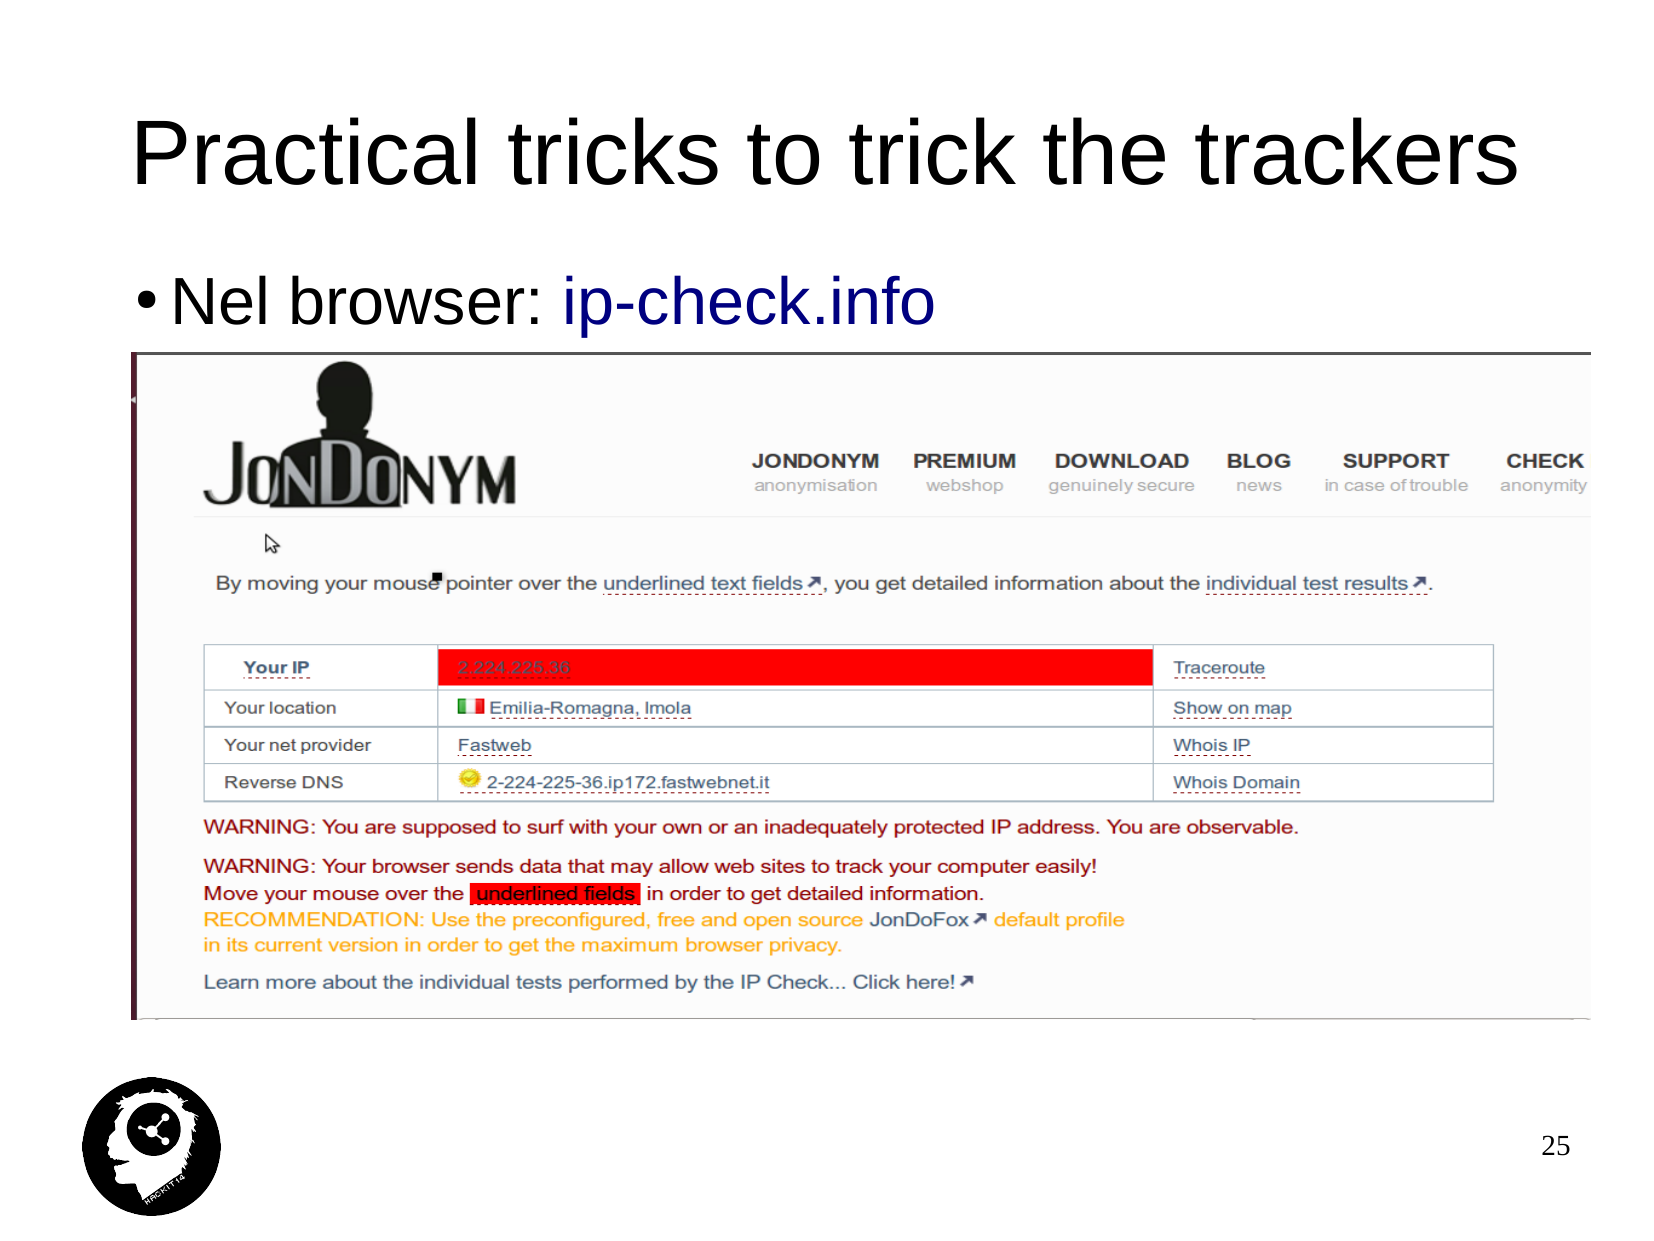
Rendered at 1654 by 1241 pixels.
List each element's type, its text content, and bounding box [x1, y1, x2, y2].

picture [131, 352, 1591, 1021]
picture [82, 1077, 221, 1216]
text_box Nel browser: ip-check.info [120, 256, 1531, 421]
title Practical tricks to trick the trackers [82, 49, 1571, 257]
